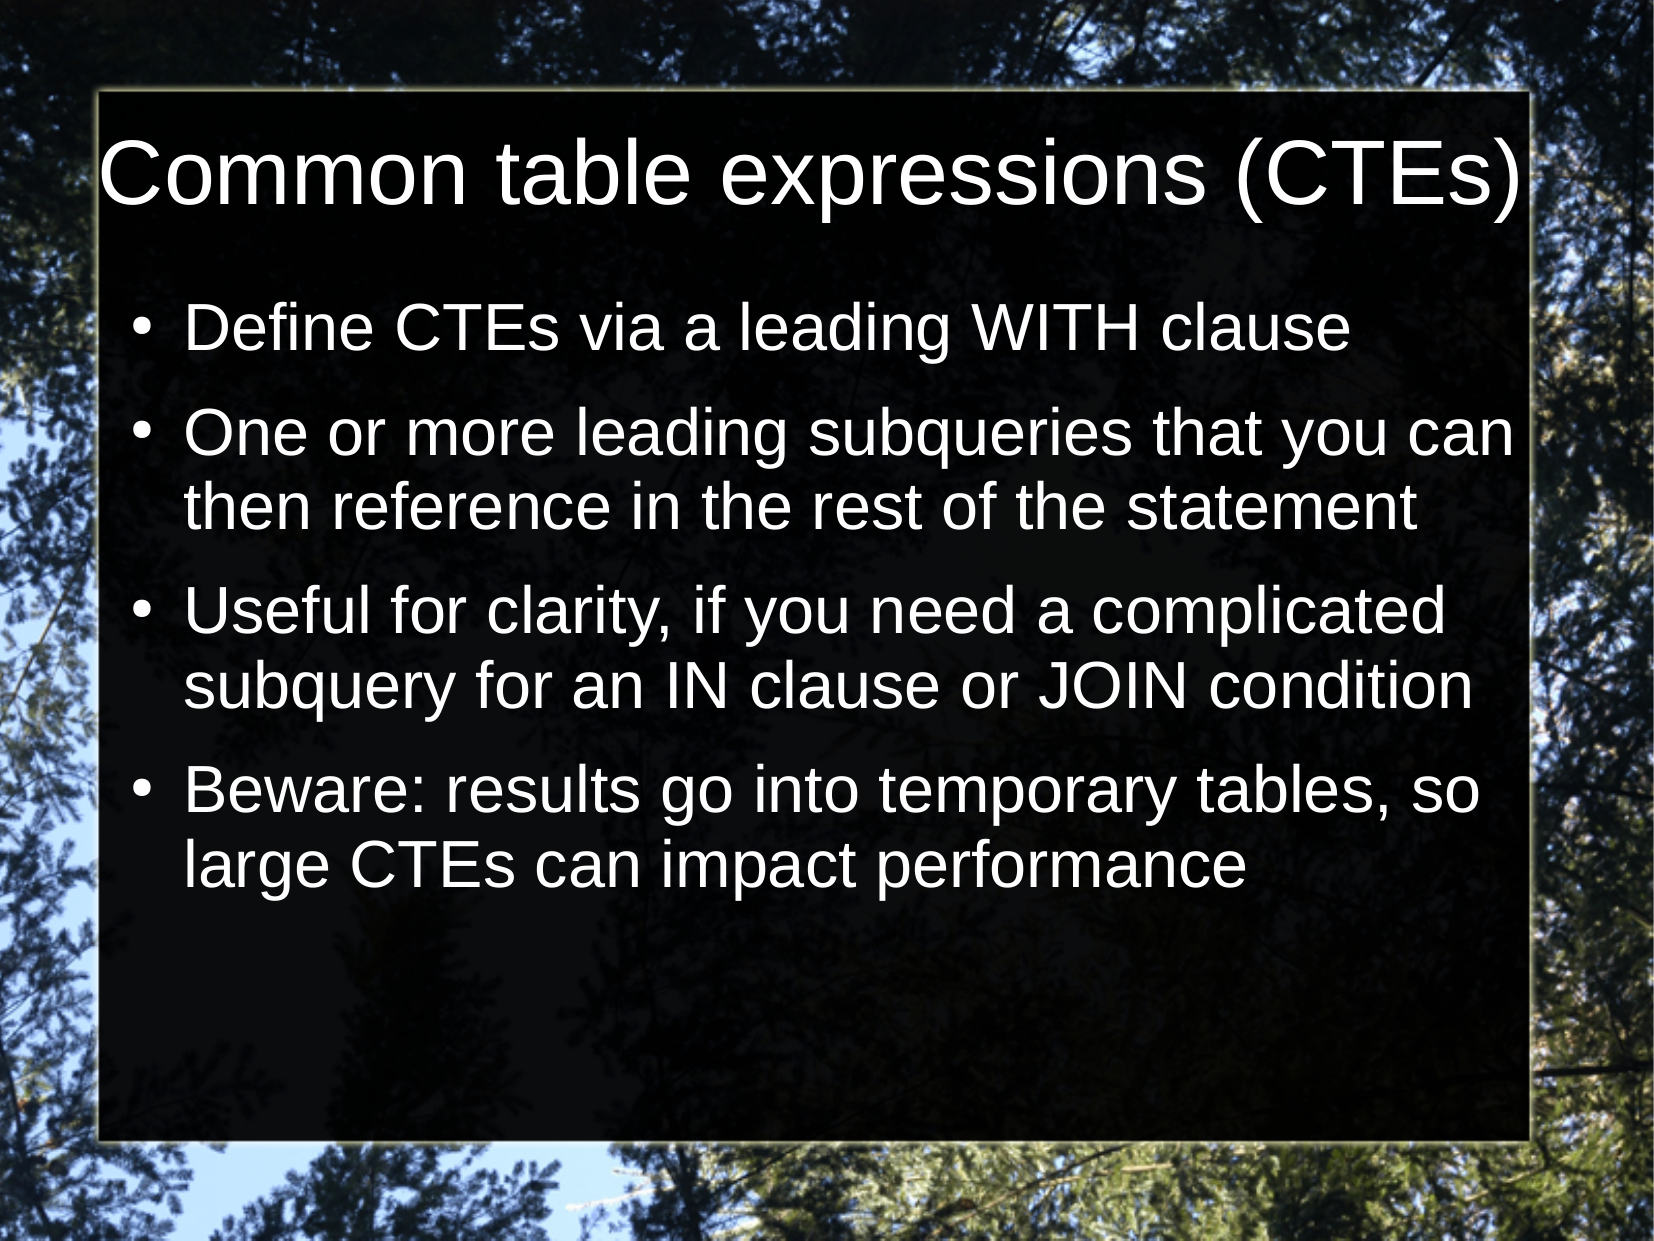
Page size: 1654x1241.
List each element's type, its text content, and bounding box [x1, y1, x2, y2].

title Common table expressions (CTEs) [88, 88, 1536, 257]
picture [0, 0, 1654, 1241]
list Define CTEs via a leading WITH clause One or more leading subqueries that you can then reference in the rest of the statement Useful for clarity, if you need a complicated subquery for an IN clause or JOIN condition Beware: results go into temporary tables, so large CTEs can impact performance [112, 290, 1536, 1010]
